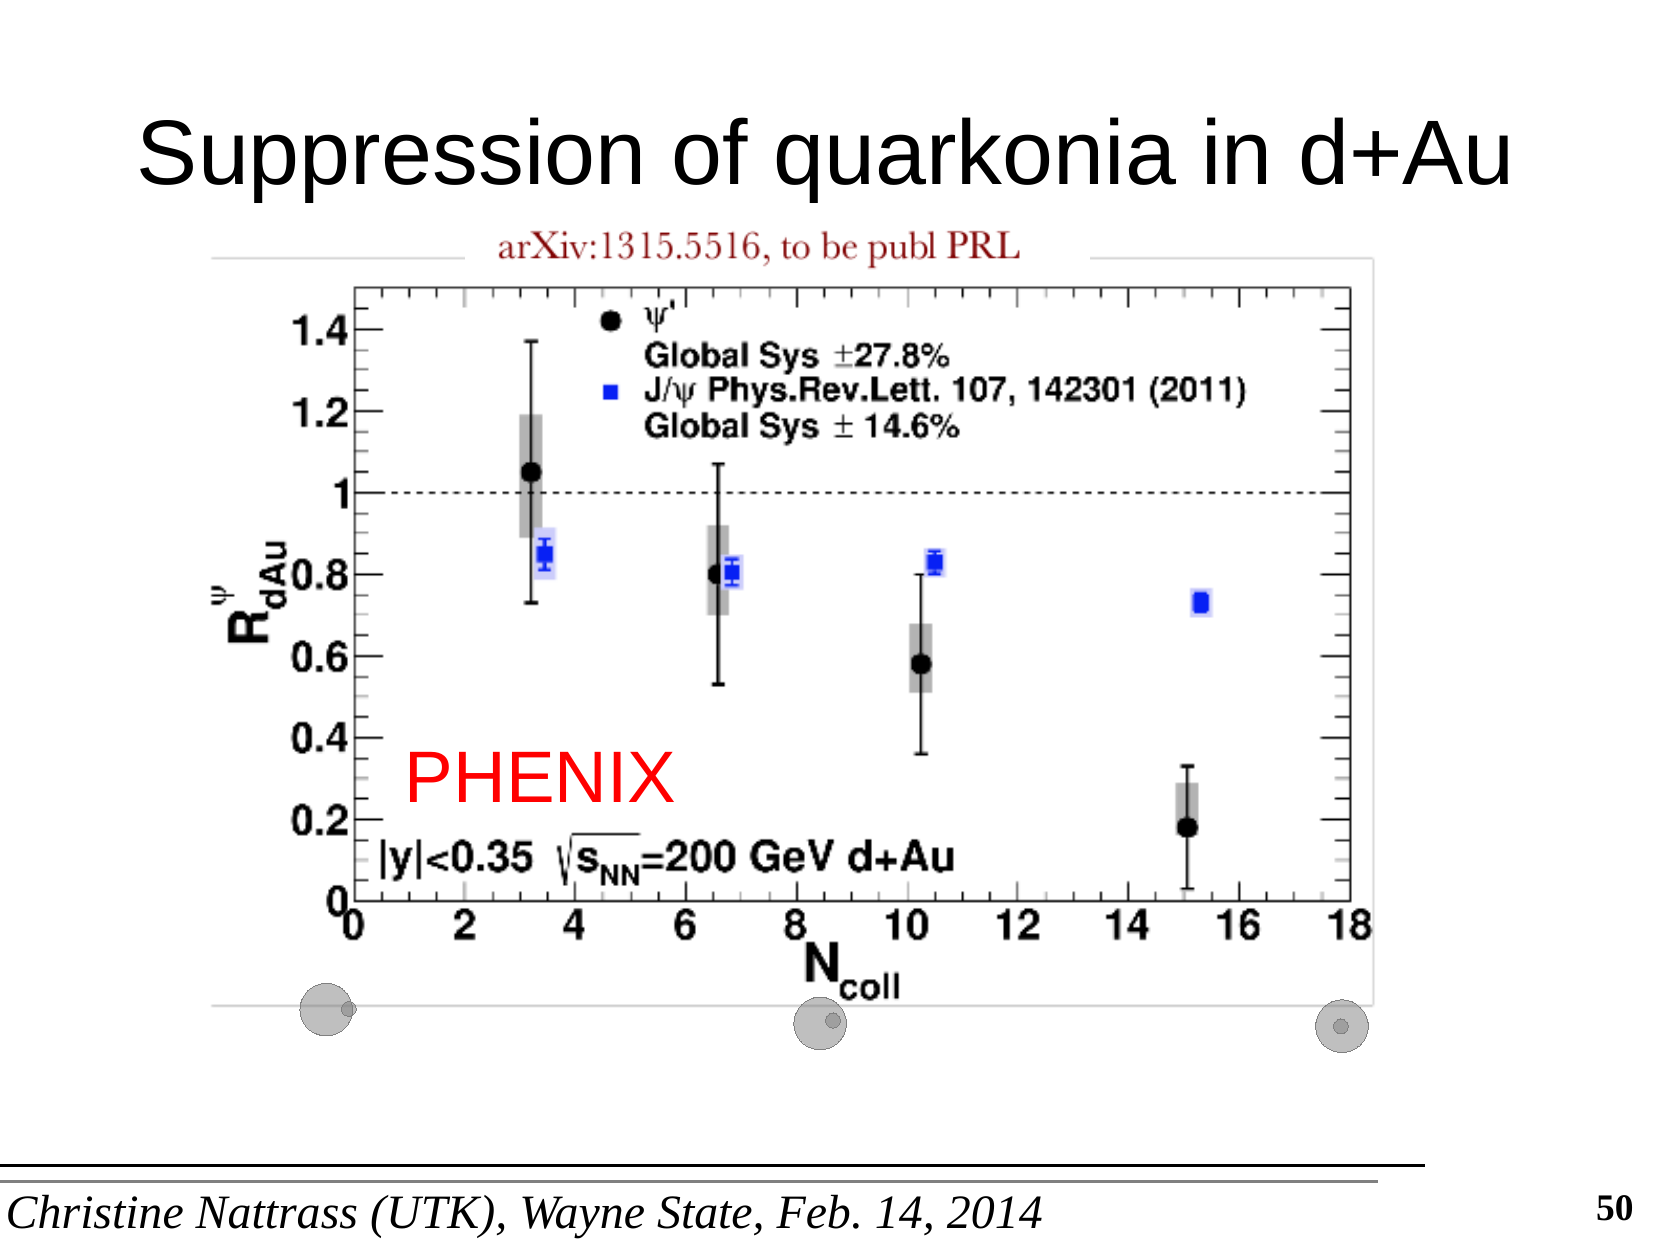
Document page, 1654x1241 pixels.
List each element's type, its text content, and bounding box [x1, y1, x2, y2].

text_box [793, 997, 847, 1050]
title Suppression of quarkonia in d+Au [82, 49, 1571, 257]
picture [195, 209, 1396, 1021]
text_box [1315, 999, 1369, 1053]
text_box PHENIX [390, 728, 916, 826]
text_box [299, 983, 357, 1036]
